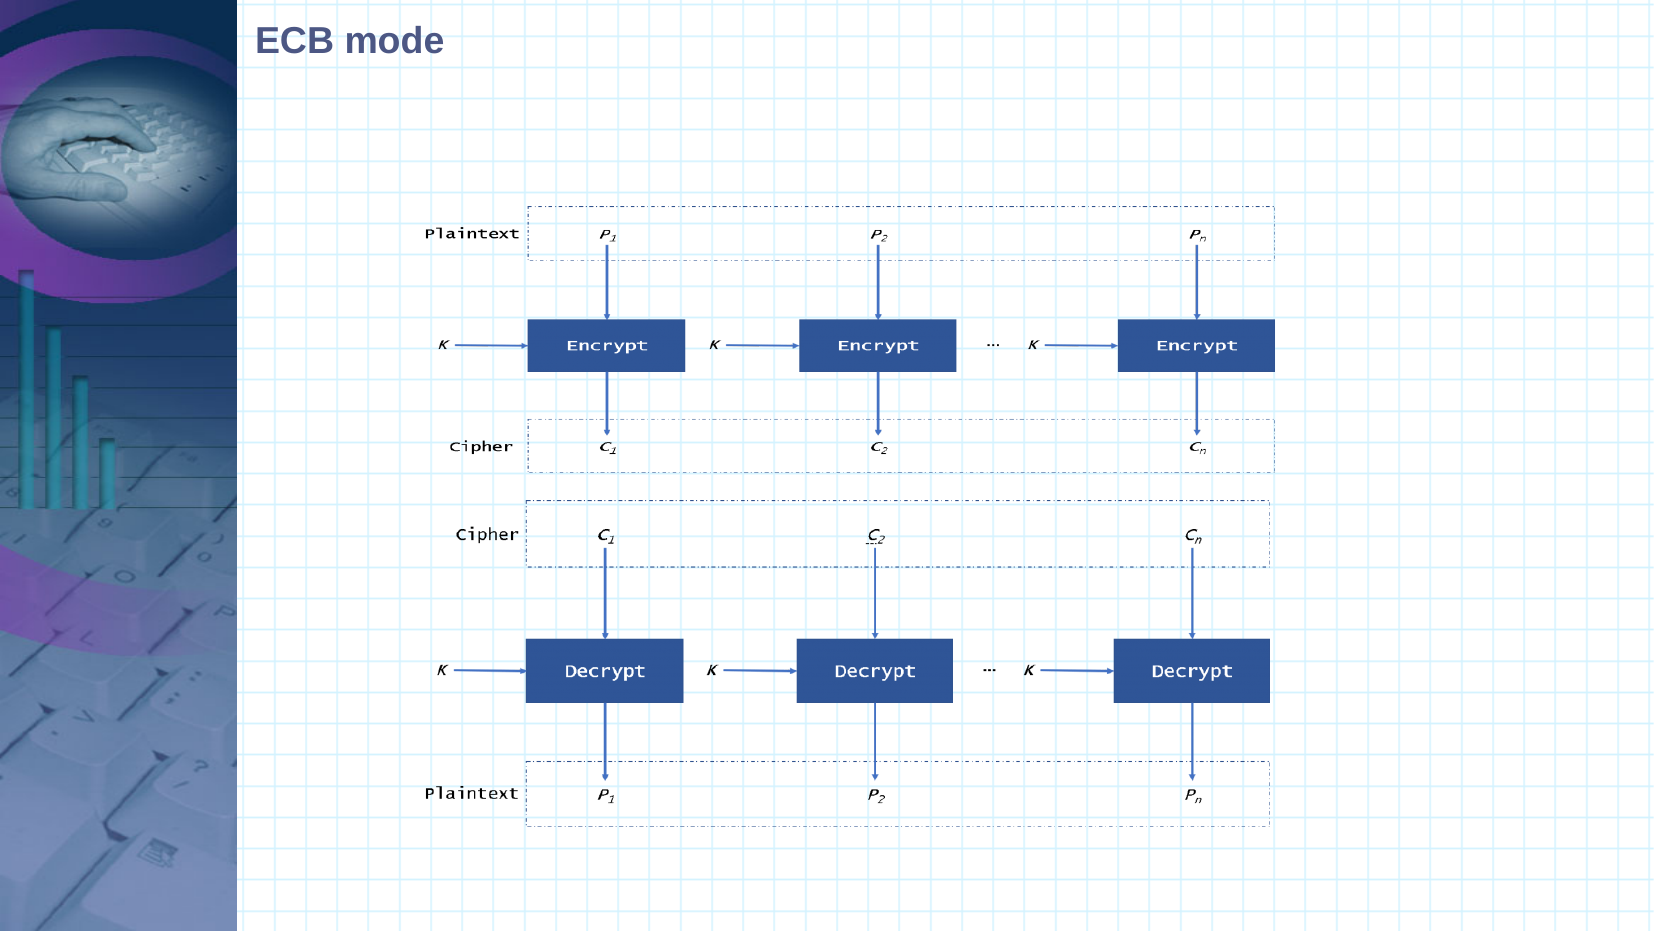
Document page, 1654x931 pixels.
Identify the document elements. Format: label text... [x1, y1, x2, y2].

picture [0, 0, 1654, 931]
title ECB mode [254, 0, 1640, 119]
